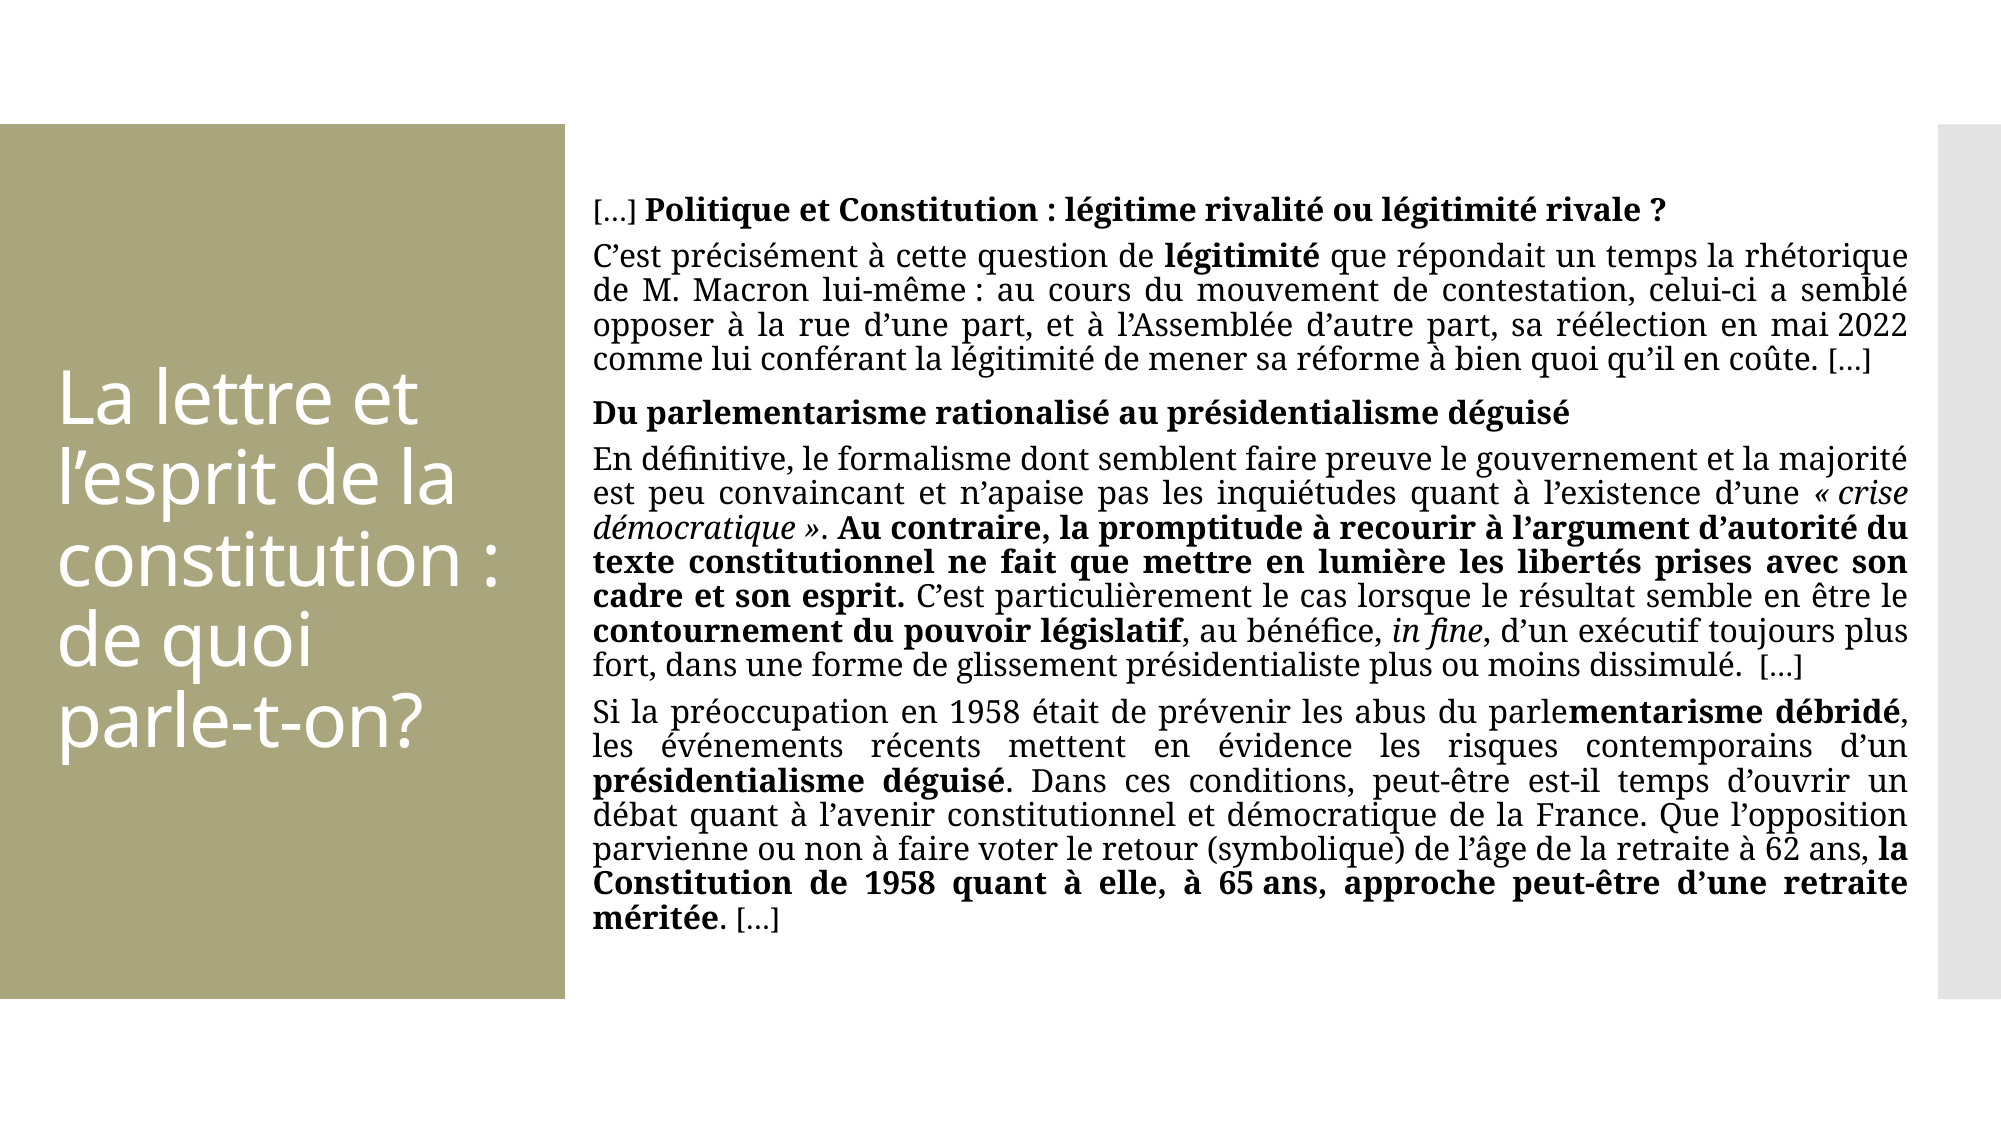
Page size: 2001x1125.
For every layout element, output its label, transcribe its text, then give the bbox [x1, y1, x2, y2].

list […] Politique et Constitution : légitime rivalité ou légitimité rivale ? C’est précisément à cette question de légitimité que répondait un temps la rhétorique de M. Macron lui-même : au cours du mouvement de contestation, celui-ci a semblé opposer à la rue d’une part, et à l’Assemblée d’autre part, sa réélection en mai 2022 comme lui conférant la légitimité de mener sa réforme à bien quoi qu’il en coûte. […] Du parlementarisme rationalisé au présidentialisme déguisé En définitive, le formalisme dont semblent faire preuve le gouvernement et la majorité est peu convaincant et n’apaise pas les inquiétudes quant à l’existence d’une « crise démocratique ». Au contraire, la promptitude à recourir à l’argument d’autorité du texte constitutionnel ne fait que mettre en lumière les libertés prises avec son cadre et son esprit. C’est particulièrement le cas lorsque le résultat semble en être le contournement du pouvoir législatif, au bénéfice, in fine, d’un exécutif toujours plus fort, dans une forme de glissement présidentialiste plus ou moins dissimulé. […] Si la préoccupation en 1958 était de prévenir les abus du parlementarisme débridé, les événements récents mettent en évidence les risques contemporains d’un présidentialisme déguisé. Dans ces conditions, peut-être est-il temps d’ouvrir un débat quant à l’avenir constitutionnel et démocratique de la France. Que l’opposition parvienne ou non à faire voter le retour (symbolique) de l’âge de la retraite à 62 ans, la Constitution de 1958 quant à elle, à 65 ans, approche peut-être d’une retraite méritée. […] [577, 141, 1924, 982]
title La lettre et l’esprit de la constitution : de quoi parle-t-on? [41, 184, 526, 940]
